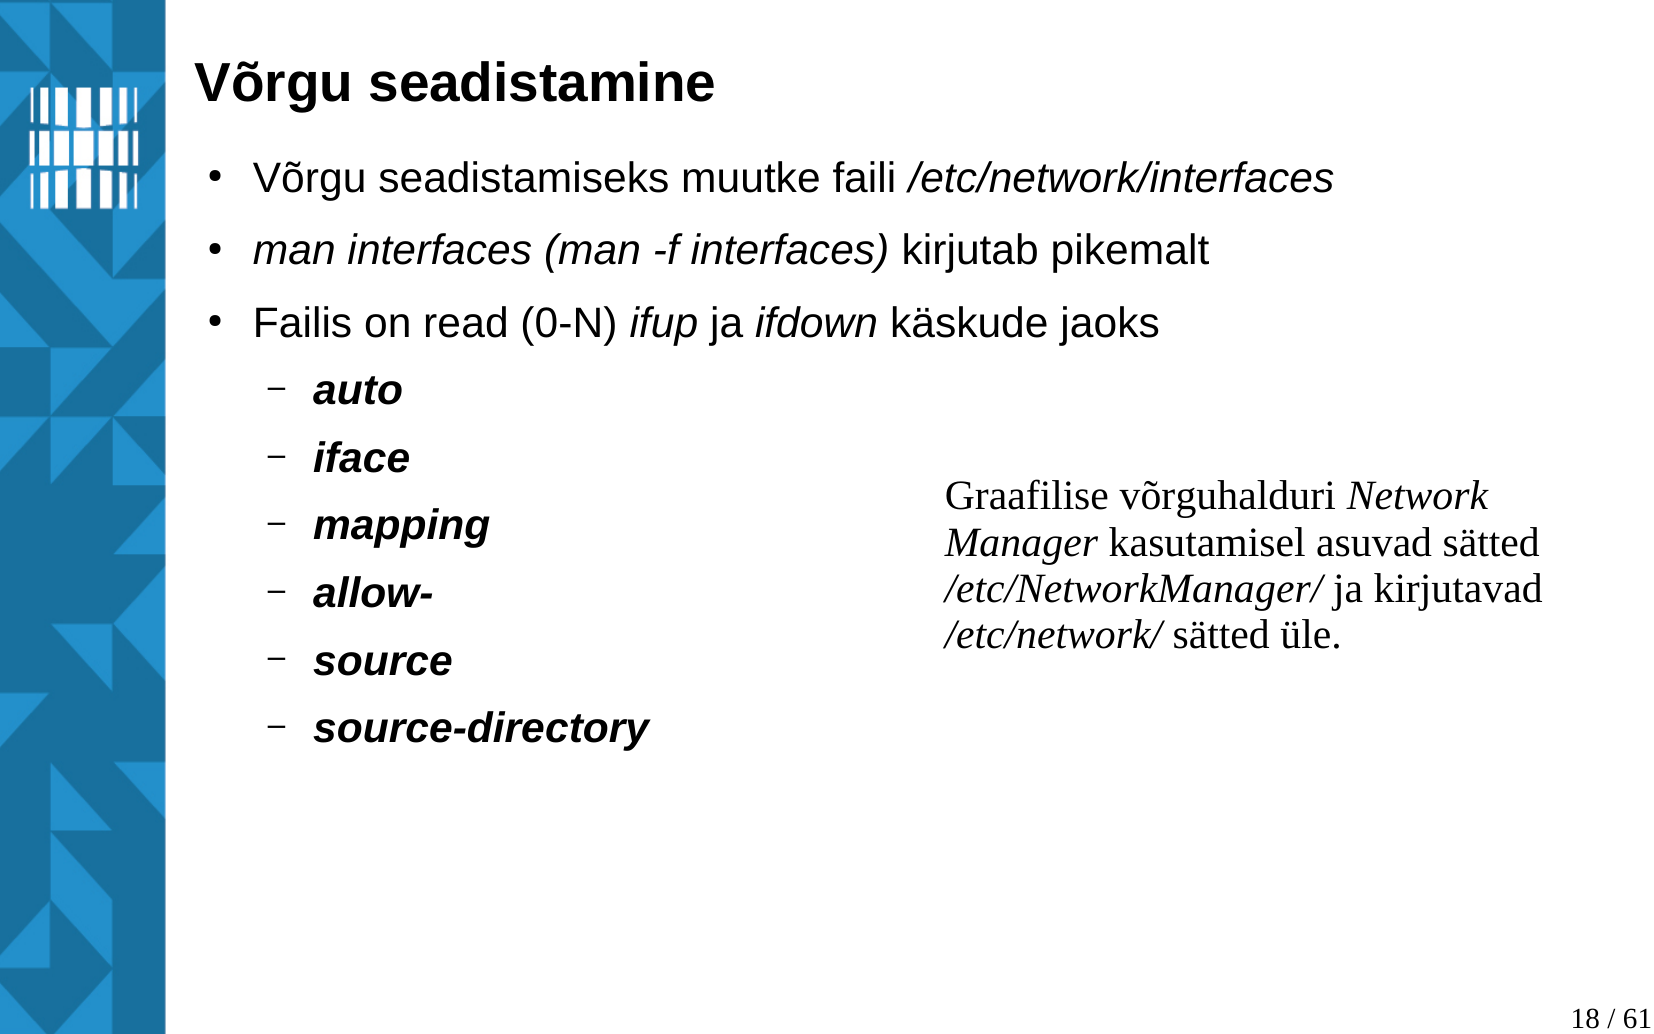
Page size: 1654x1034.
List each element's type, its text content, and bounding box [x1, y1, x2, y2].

title Võrgu seadistamine [194, 31, 1625, 134]
text_box Graafilise võrguhalduri Network Manager kasutamisel asuvad sätted /etc/NetworkManager/ ja kirjutavad /etc/network/ sätted üle. [944, 472, 1595, 709]
list Võrgu seadistamiseks muutke faili /etc/network/interfaces man interfaces (man -f interfaces) kirjutab pikemalt Failis on read (0-N) ifup ja ifdown käskude jaoks auto iface mapping allow- source source-directory [192, 153, 1591, 753]
